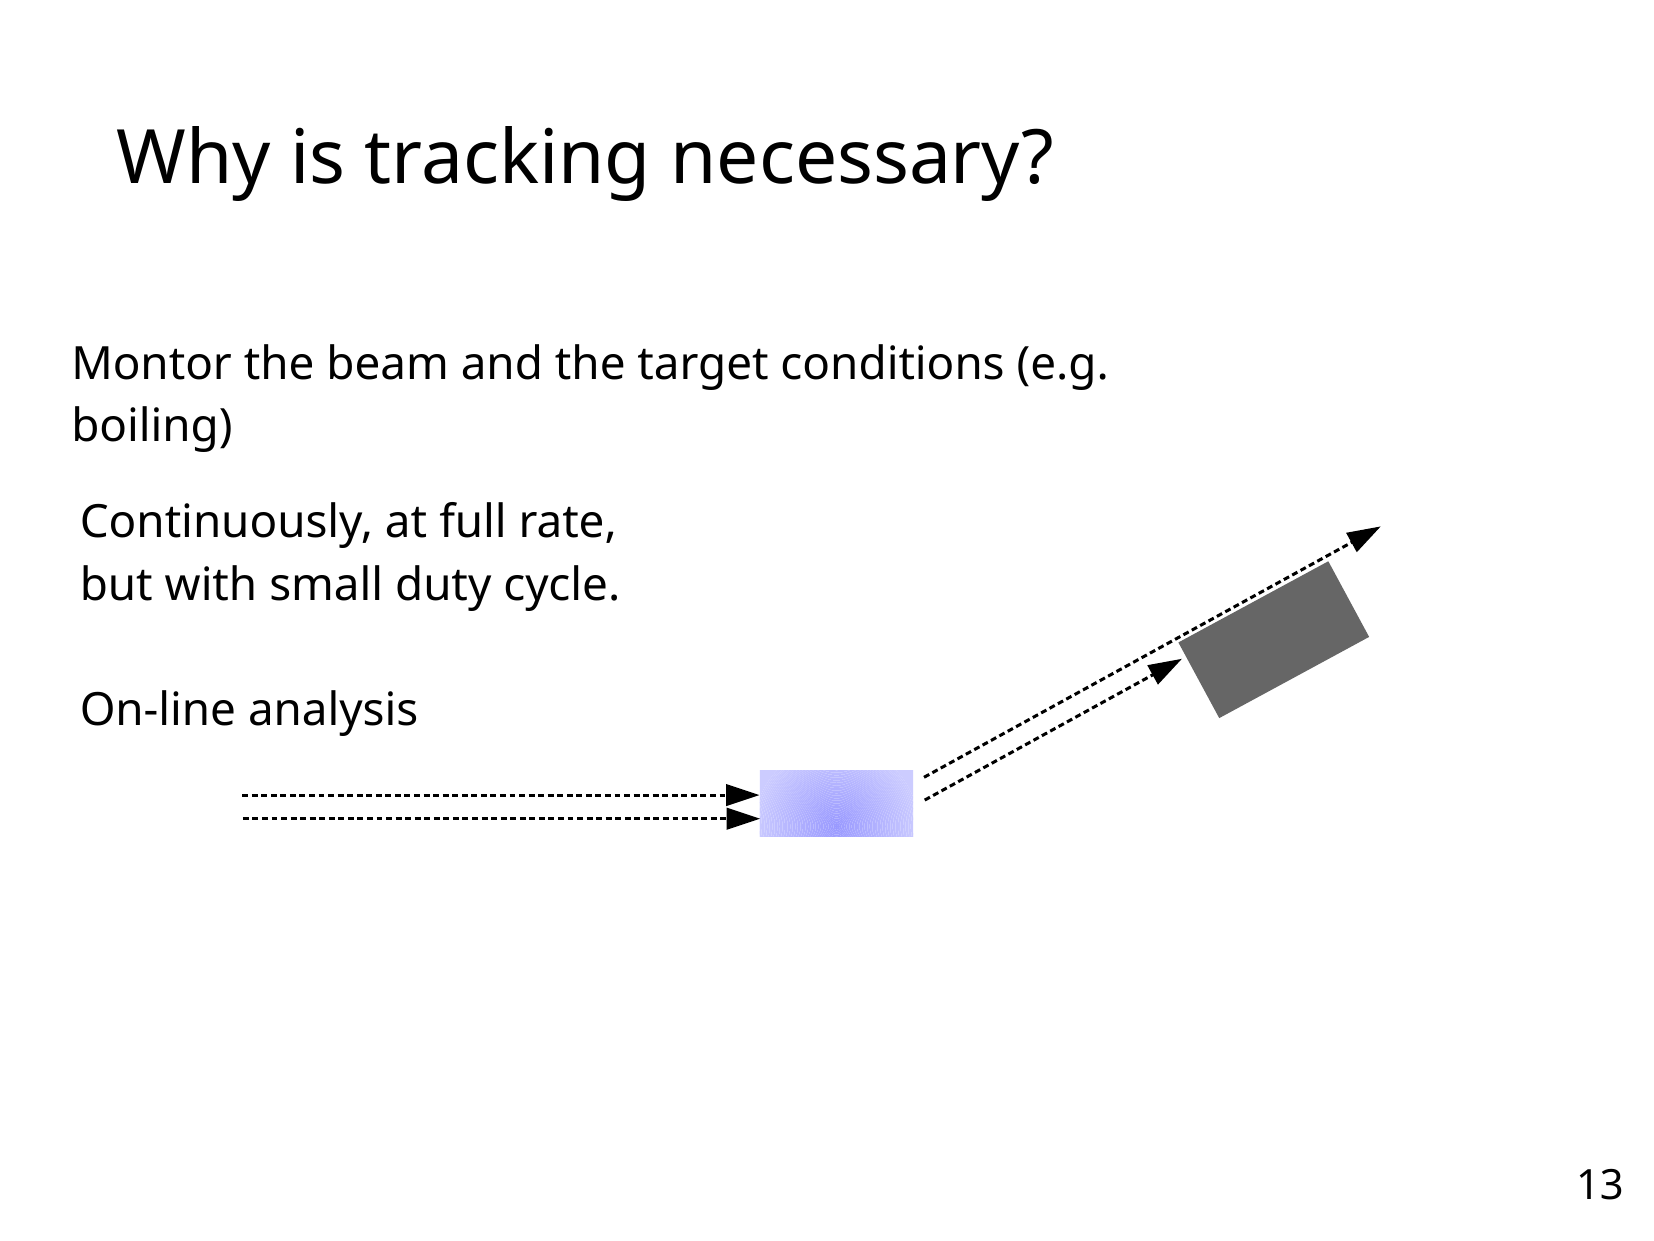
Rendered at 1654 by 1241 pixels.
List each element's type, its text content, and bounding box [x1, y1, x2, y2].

text_box [759, 770, 914, 837]
text_box Why is tracking necessary? [101, 95, 1139, 212]
text_box Montor the beam and the target conditions (e.g. boiling) [56, 323, 1290, 462]
text_box Continuously, at full rate, but with small duty cycle. On-line analysis [64, 481, 1119, 744]
text_box [1178, 561, 1370, 719]
